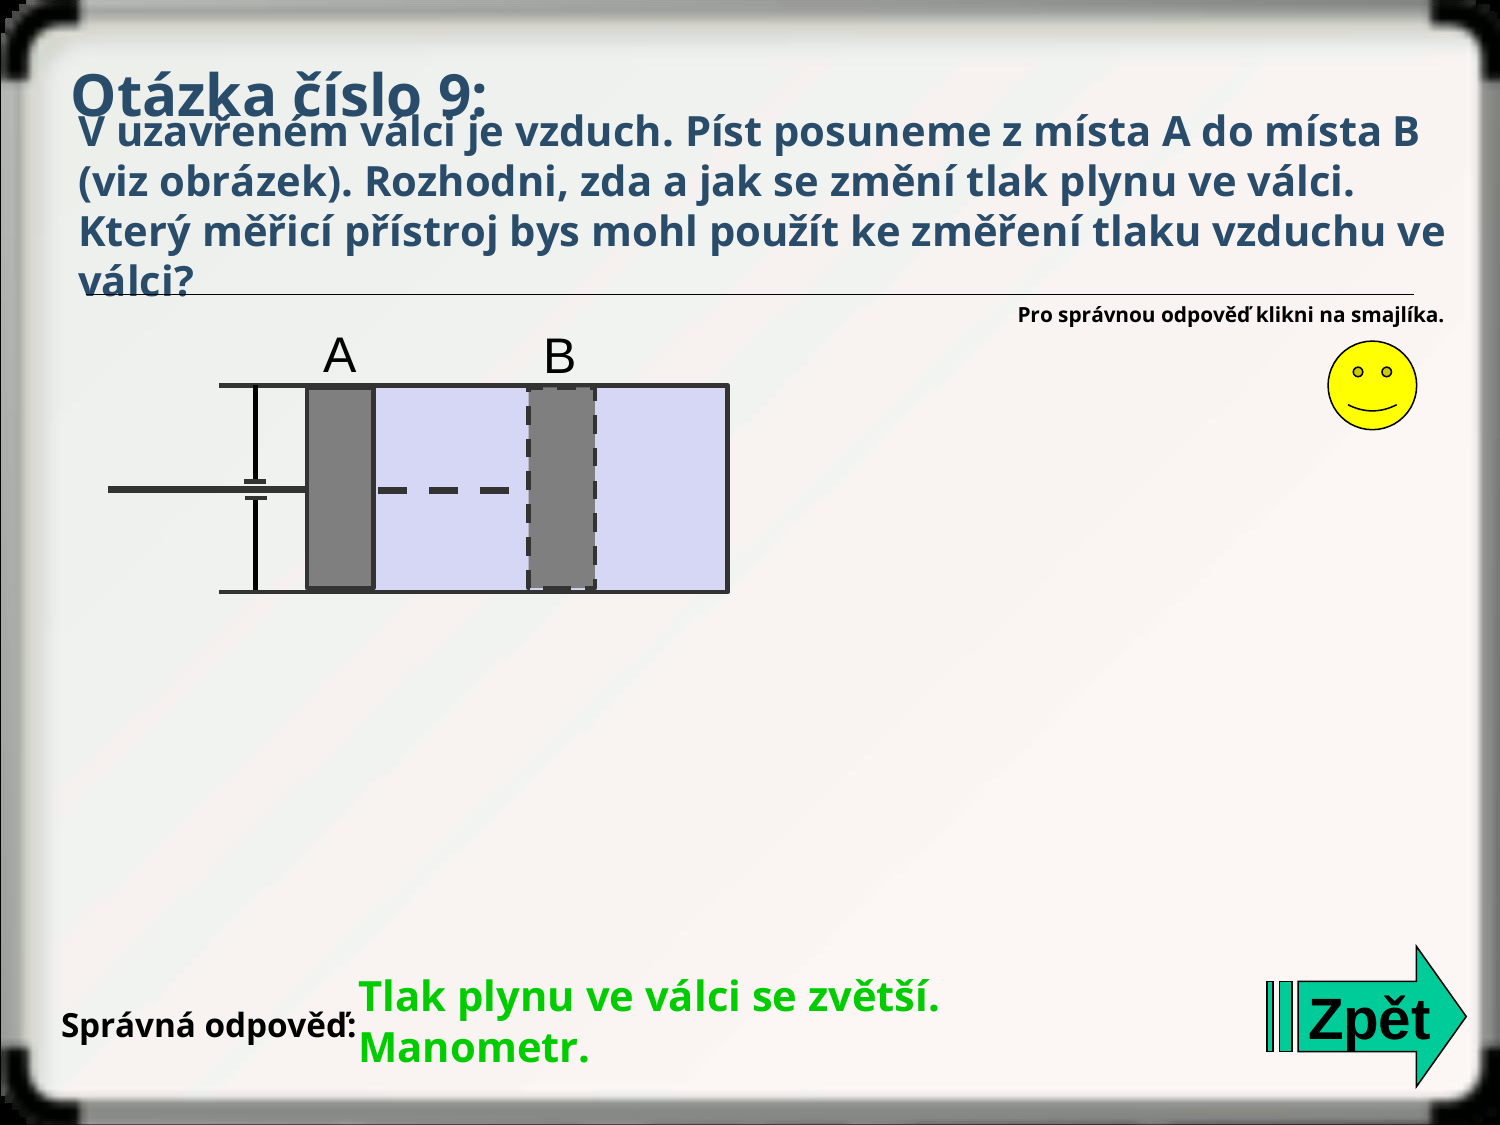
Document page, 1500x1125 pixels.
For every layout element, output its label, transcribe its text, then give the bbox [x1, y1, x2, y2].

text_box V uzavřeném válci je vzduch. Píst posuneme z místa A do místa B (viz obrázek). Rozhodni, zda a jak se změní tlak plynu ve válci. Který měřicí přístroj bys mohl použít ke změření tlaku vzduchu ve válci? [63, 157, 1474, 253]
text_box Správná odpověď: [46, 977, 343, 1072]
text_box B [529, 316, 596, 392]
text_box Tlak plynu ve válci se zvětší. Manometr. [343, 939, 1193, 1102]
text_box [1328, 341, 1417, 430]
text_box Zpět [1298, 946, 1467, 1087]
text_box Zpět [1267, 981, 1273, 1052]
text_box Otázka číslo 9: [55, 54, 1391, 149]
text_box Zpět [1279, 981, 1292, 1052]
text_box A [308, 314, 376, 390]
picture [0, 0, 1500, 1125]
text_box Pro správnou odpověď klikni na smajlíka. [1002, 267, 1464, 362]
text_box [307, 385, 728, 592]
